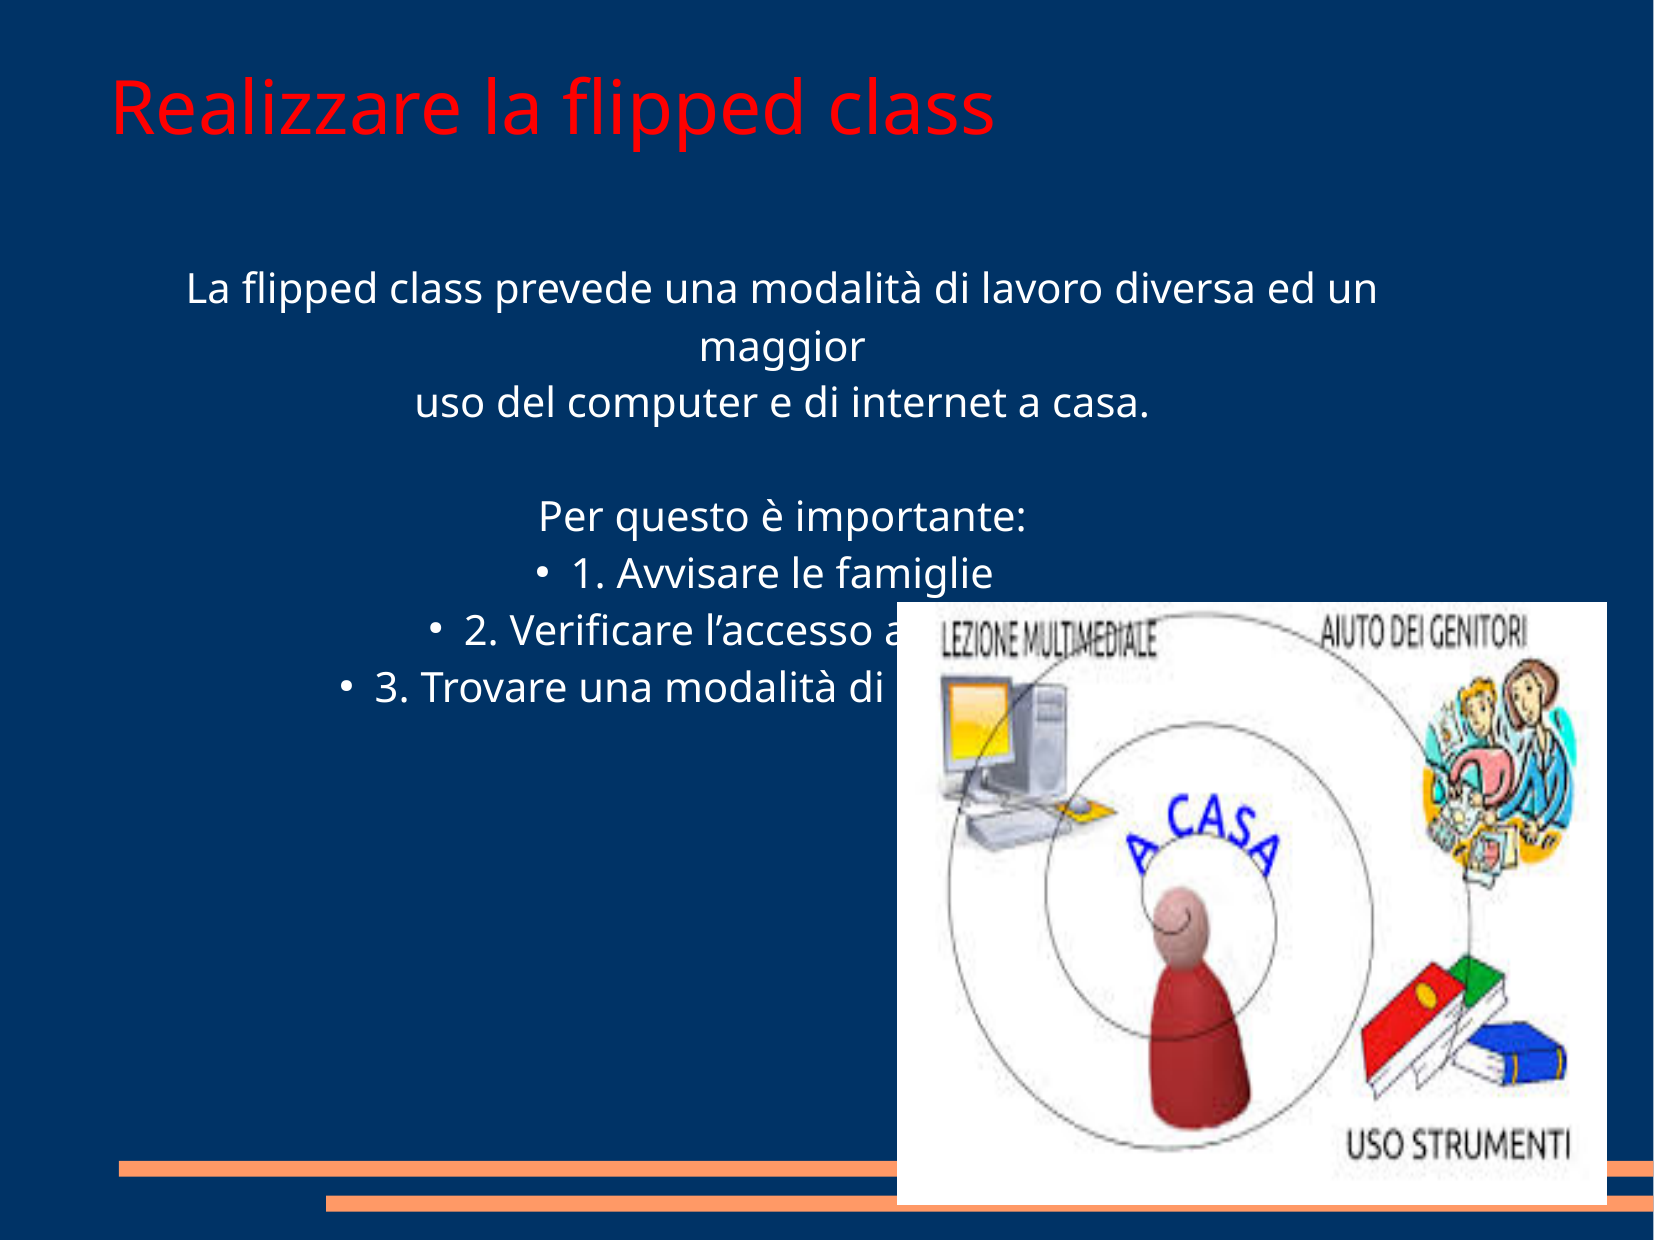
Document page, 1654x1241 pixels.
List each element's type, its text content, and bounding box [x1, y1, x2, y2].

picture [897, 602, 1607, 1205]
text_box Realizzare la flipped class La flipped class prevede una modalità di lavoro diversa ed un maggior uso del computer e di internet a casa. Per questo è importante: 1. Avvisare le famiglie 2. Verificare l’accesso ad internet 3. Trovare una modalità di comunicazione [94, 47, 1435, 1006]
